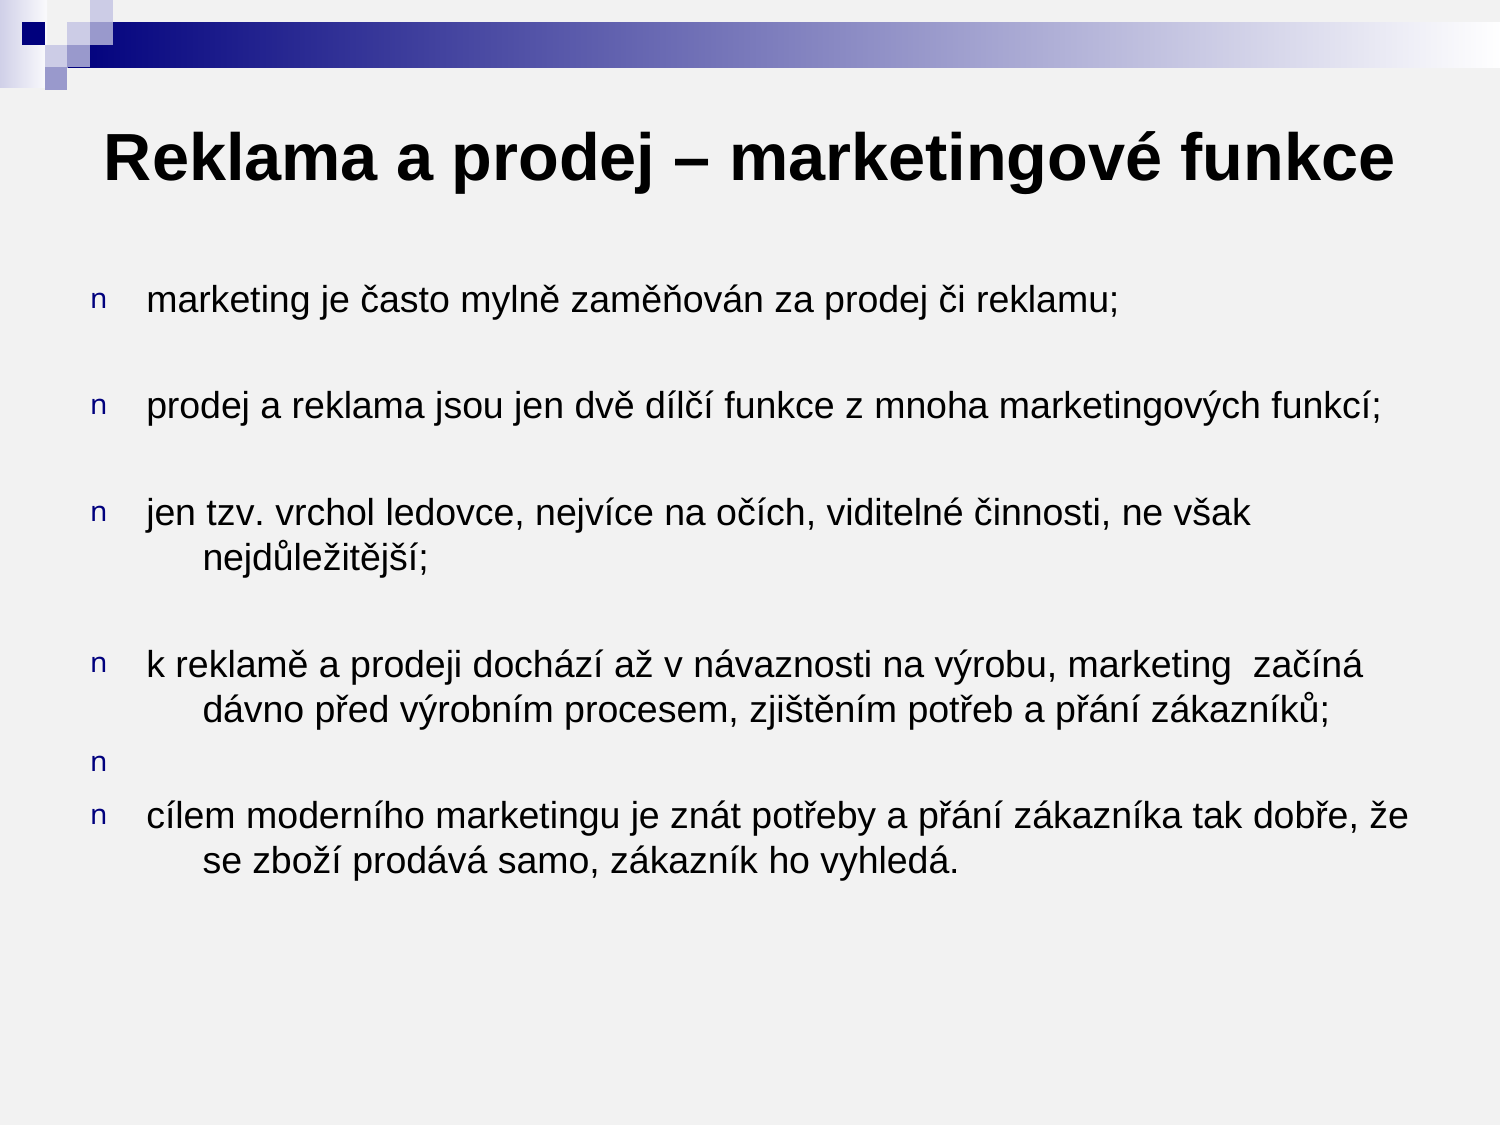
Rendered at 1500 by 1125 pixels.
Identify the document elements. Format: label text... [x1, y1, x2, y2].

list marketing je často mylně zaměňován za prodej či reklamu; prodej a reklama jsou jen dvě dílčí funkce z mnoha marketingových funkcí; jen tzv. vrchol ledovce, nejvíce na očích, viditelné činnosti, ne však nejdůležitější; k reklamě a prodeji dochází až v návaznosti na výrobu, marketing začíná dávno před výrobním procesem, zjištěním potřeb a přání zákazníků; cílem moderního marketingu je znát potřeby a přání zákazníka tak dobře, že se zboží prodává samo, zákazník ho vyhledá. [75, 267, 1426, 963]
title Reklama a prodej – marketingové funkce [75, 75, 1426, 232]
